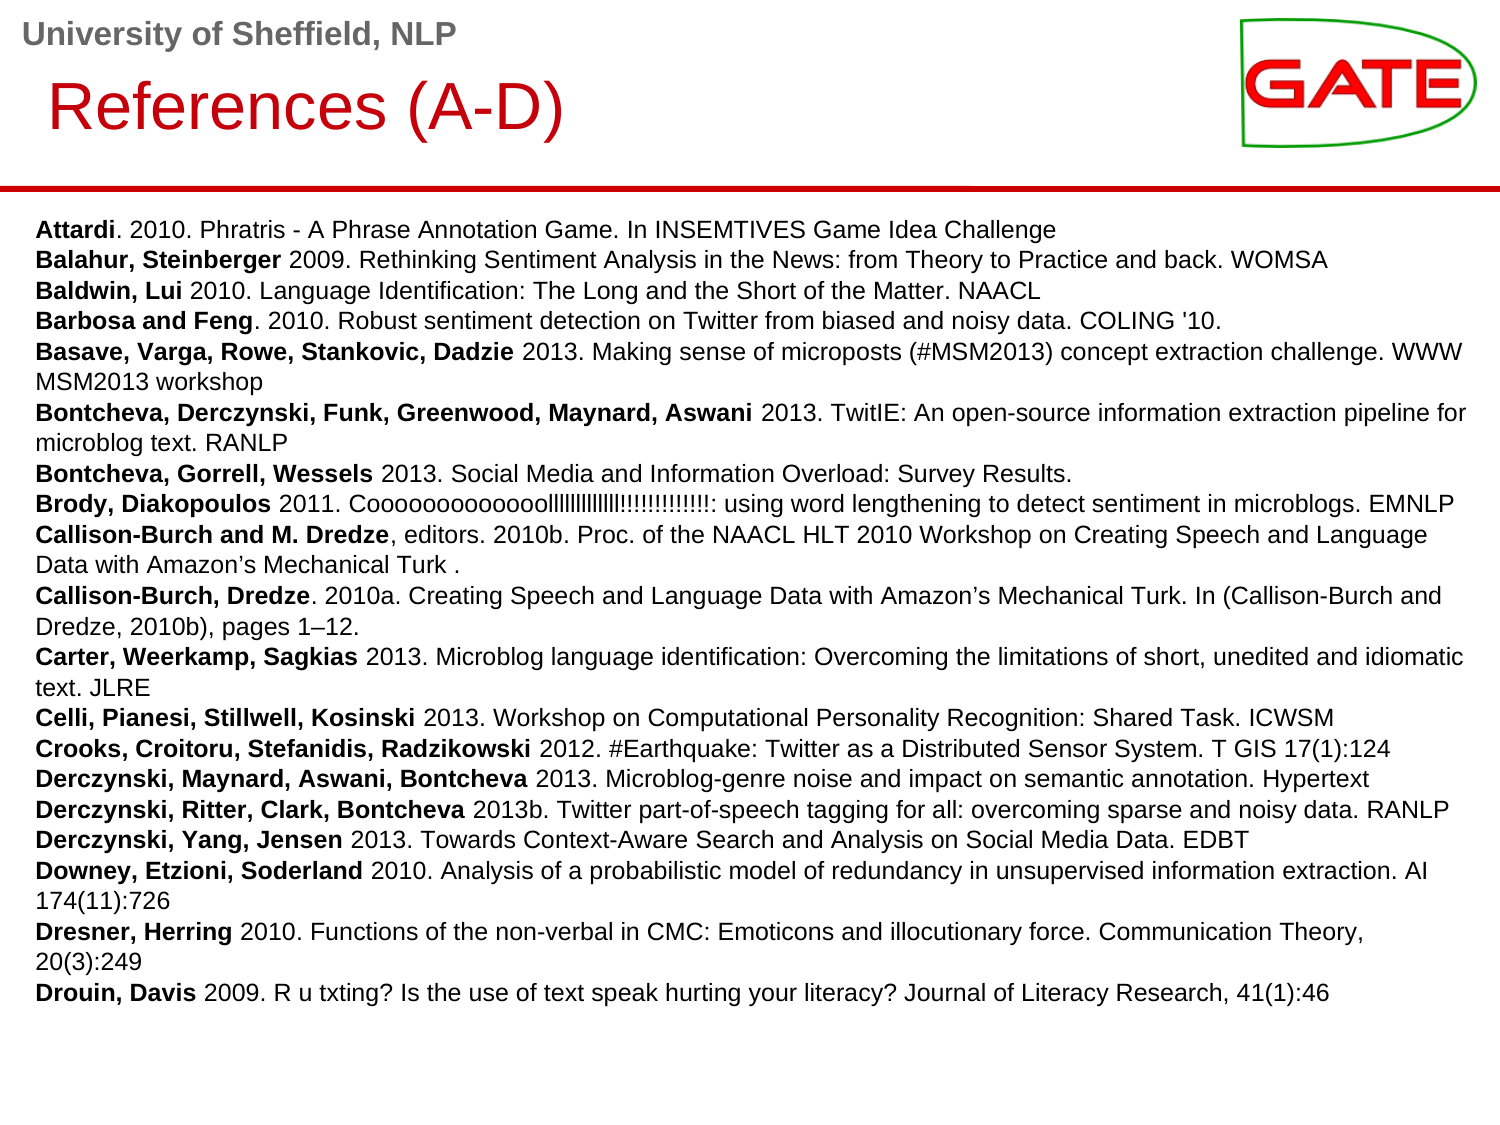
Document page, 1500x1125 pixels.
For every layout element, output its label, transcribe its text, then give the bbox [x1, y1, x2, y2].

picture [1240, 18, 1477, 148]
text_box References (A-D) [47, 47, 1267, 168]
text_box Attardi. 2010. Phratris - A Phrase Annotation Game. In INSEMTIVES Game Idea Challenge Balahur, Steinberger 2009. Rethinking Sentiment Analysis in the News: from Theory to Practice and back. WOMSA Baldwin, Lui 2010. Language Identiﬁcation: The Long and the Short of the Matter. NAACL Barbosa and Feng. 2010. Robust sentiment detection on Twitter from biased and noisy data. COLING '10. Basave, Varga, Rowe, Stankovic, Dadzie 2013. Making sense of microposts (#MSM2013) concept extraction challenge. WWW MSM2013 workshop Bontcheva, Derczynski, Funk, Greenwood, Maynard, Aswani 2013. TwitIE: An open-source information extraction pipeline for microblog text. RANLP Bontcheva, Gorrell, Wessels 2013. Social Media and Information Overload: Survey Results. Brody, Diakopoulos 2011. Cooooooooooooolllllllllllll!!!!!!!!!!!!!: using word lengthening to detect sentiment in microblogs. EMNLP Callison-Burch and M. Dredze, editors. 2010b. Proc. of the NAACL HLT 2010 Workshop on Creating Speech and Language Data with Amazon’s Mechanical Turk . Callison-Burch, Dredze. 2010a. Creating Speech and Language Data with Amazon’s Mechanical Turk. In (Callison-Burch and Dredze, 2010b), pages 1–12. Carter, Weerkamp, Sagkias 2013. Microblog language identification: Overcoming the limitations of short, unedited and idiomatic text. JLRE Celli, Pianesi, Stillwell, Kosinski 2013. Workshop on Computational Personality Recognition: Shared Task. ICWSM Crooks, Croitoru, Stefanidis, Radzikowski 2012. #Earthquake: Twitter as a Distributed Sensor System. T GIS 17(1):124 Derczynski, Maynard, Aswani, Bontcheva 2013. Microblog-genre noise and impact on semantic annotation. Hypertext Derczynski, Ritter, Clark, Bontcheva 2013b. Twitter part-of-speech tagging for all: overcoming sparse and noisy data. RANLP Derczynski, Yang, Jensen 2013. Towards Context-Aware Search and Analysis on Social Media Data. EDBT Downey, Etzioni, Soderland 2010. Analysis of a probabilistic model of redundancy in unsupervised information extraction. AI 174(11):726 Dresner, Herring 2010. Functions of the non-verbal in CMC: Emoticons and illocutionary force. Communication Theory, 20(3):249 Drouin, Davis 2009. R u txting? Is the use of text speak hurting your literacy? Journal of Literacy Research, 41(1):46 [35, 212, 1477, 1064]
